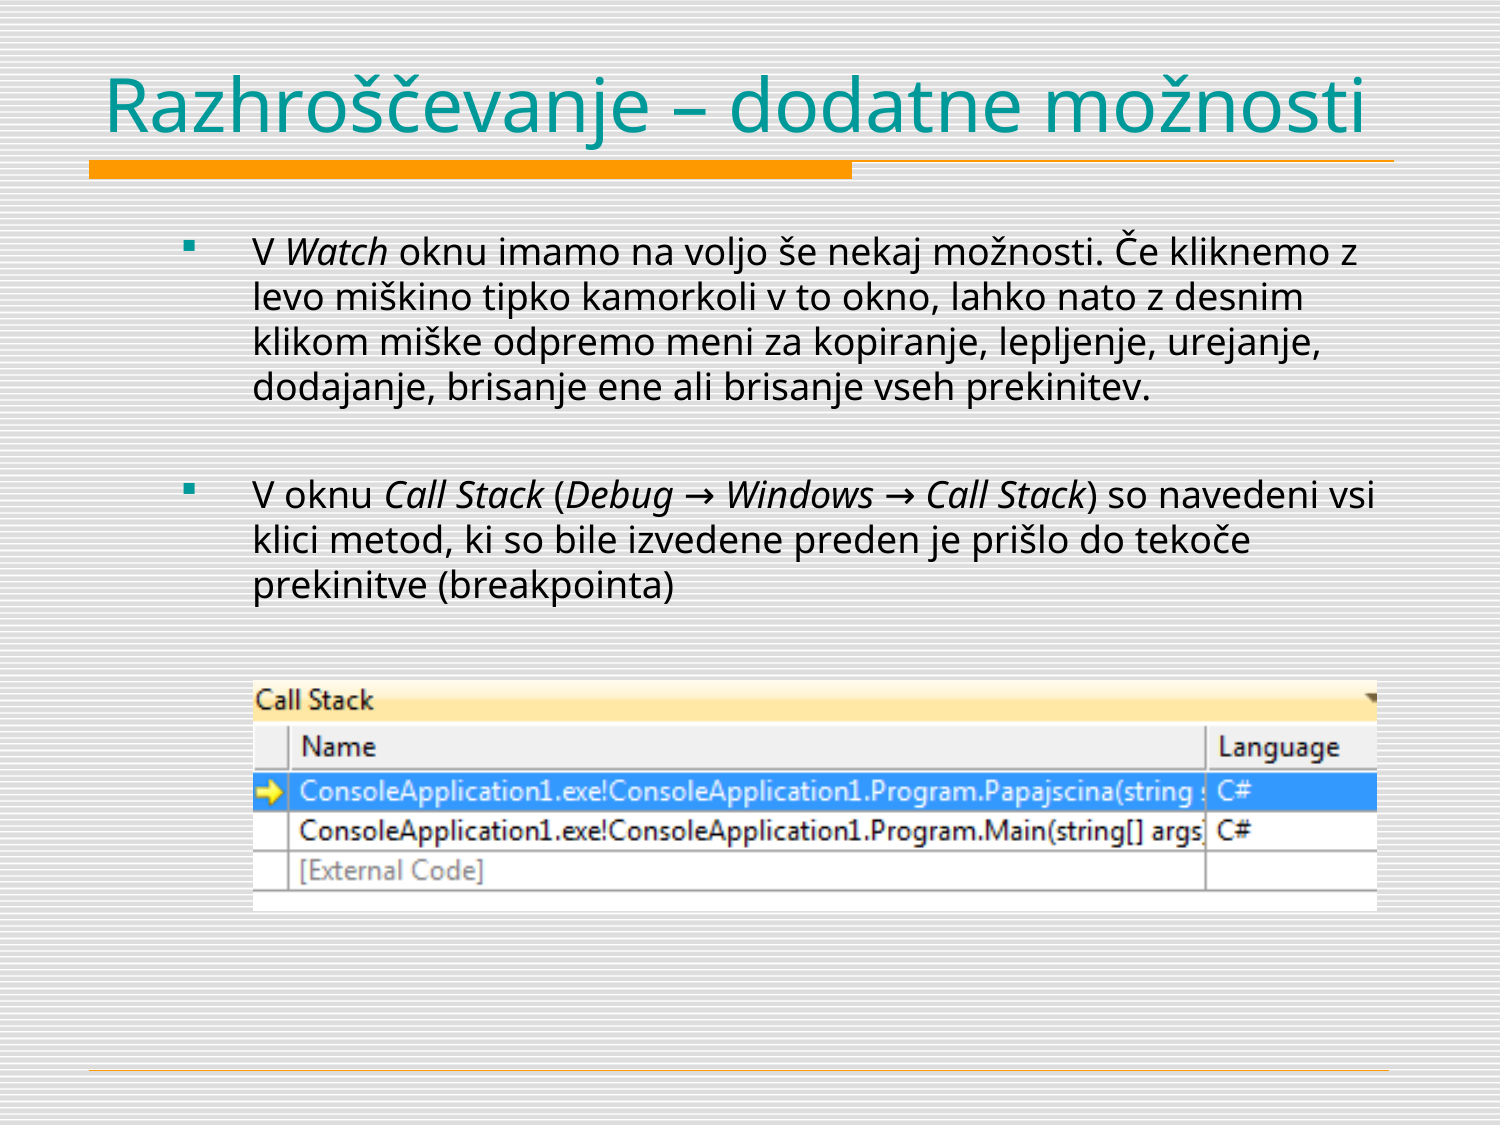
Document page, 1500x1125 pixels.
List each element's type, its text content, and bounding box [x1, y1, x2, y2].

list V Watch oknu imamo na voljo še nekaj možnosti. Če kliknemo z levo miškino tipko kamorkoli v to okno, lahko nato z desnim klikom miške odpremo meni za kopiranje, lepljenje, urejanje, dodajanje, brisanje ene ali brisanje vseh prekinitev. V oknu Call Stack (Debug → Windows → Call Stack) so navedeni vsi klici metod, ki so bile izvedene preden je prišlo do tekoče prekinitve (breakpointa) [88, 220, 1401, 1059]
title Razhroščevanje – dodatne možnosti [88, 42, 1401, 155]
picture [0, 0, 1500, 1125]
